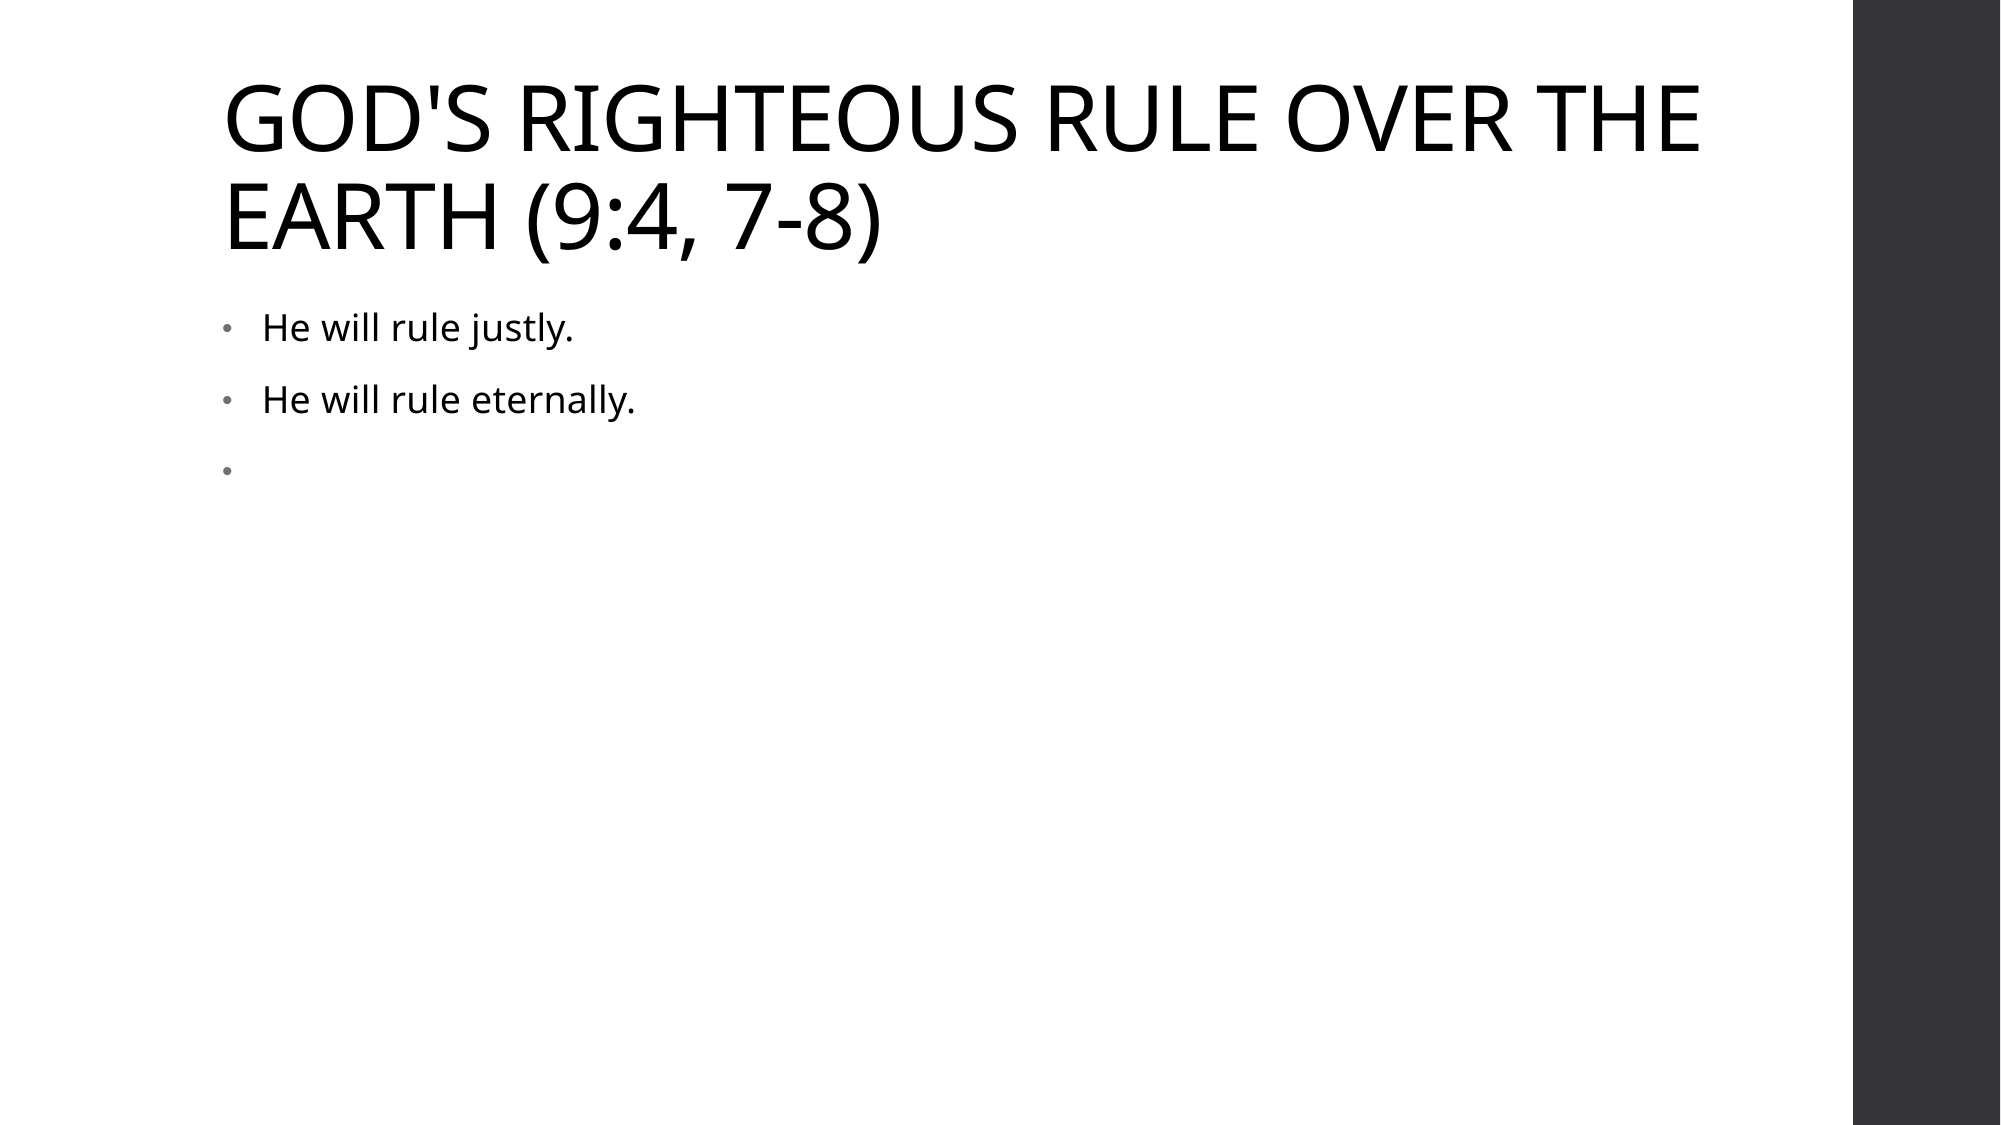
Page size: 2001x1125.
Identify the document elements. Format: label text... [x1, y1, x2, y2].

title GOD'S RIGHTEOUS RULE OVER THE EARTH (9:4, 7-8) [206, 60, 1797, 278]
list He will rule justly. He will rule eternally. [206, 299, 1617, 1014]
